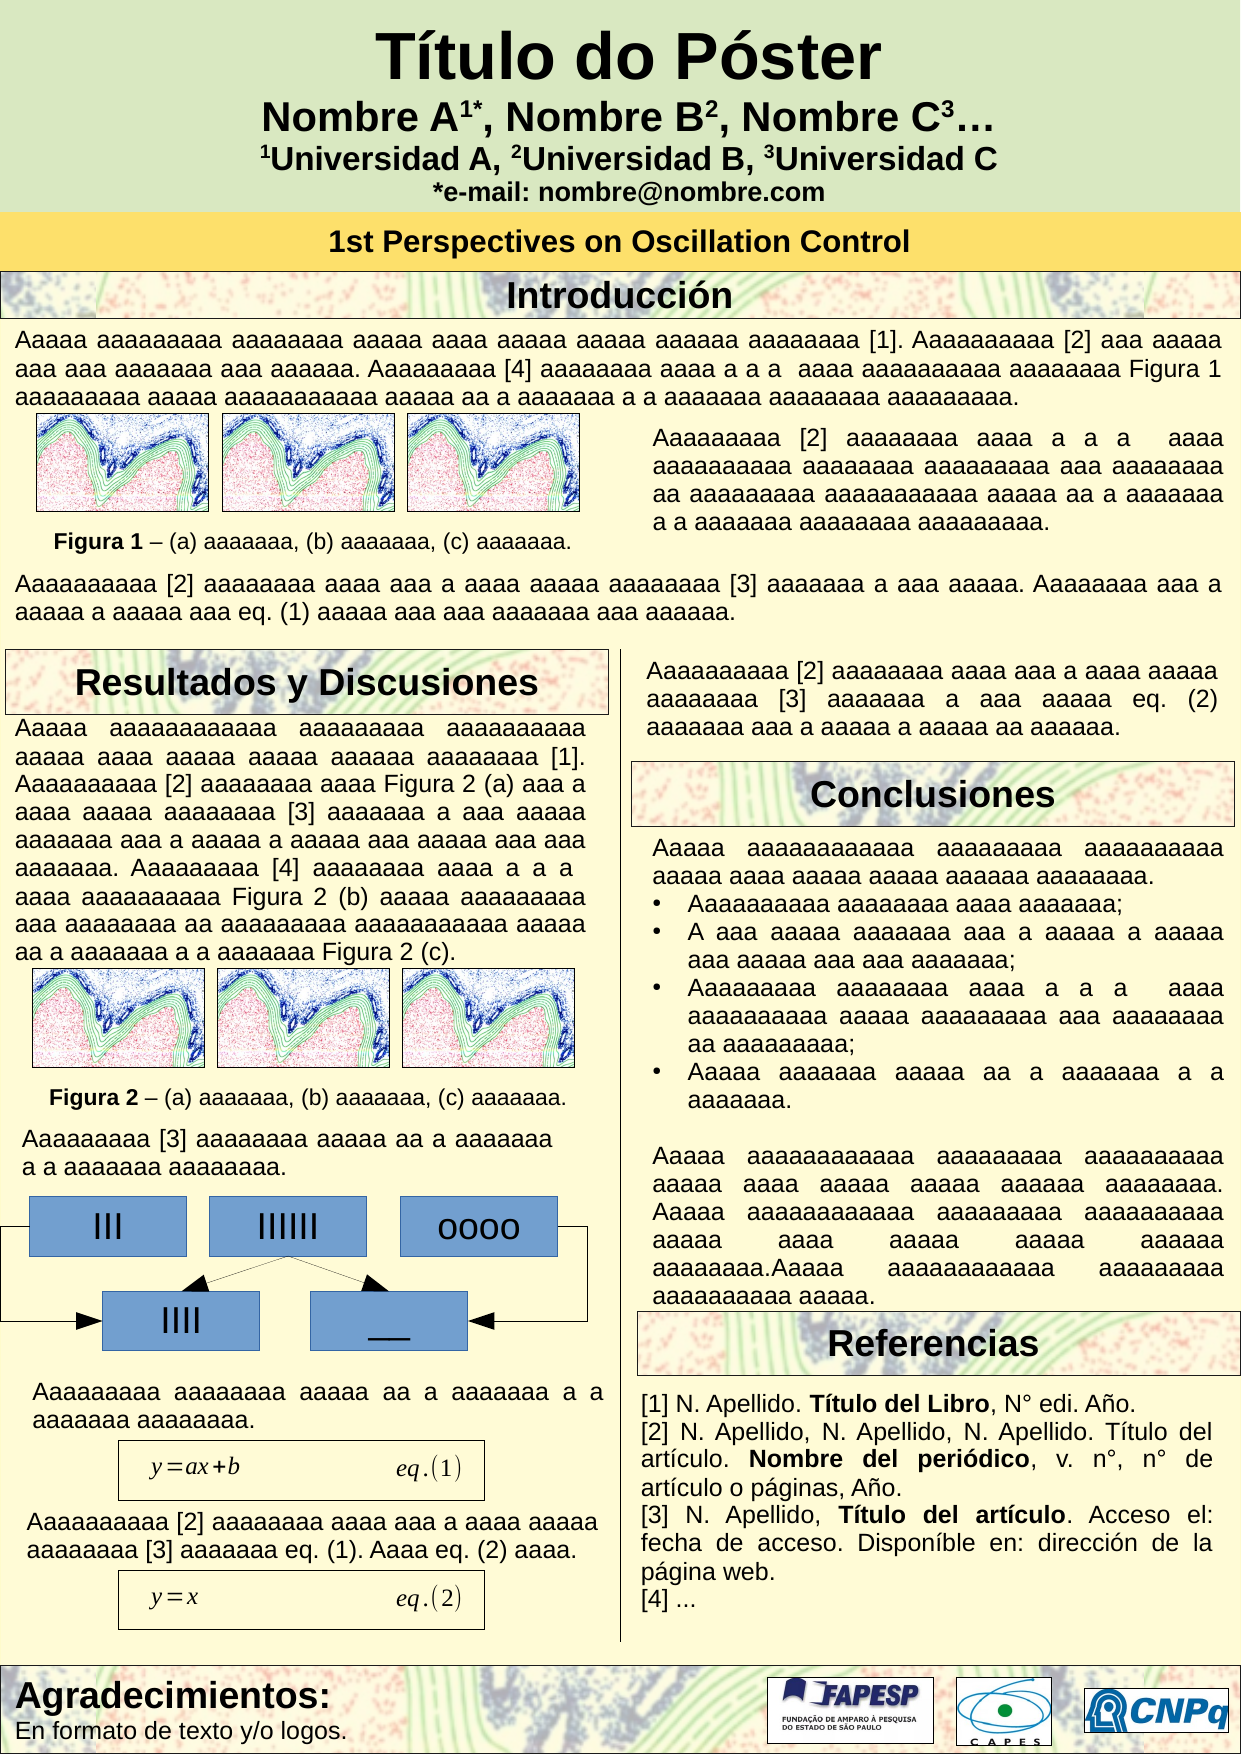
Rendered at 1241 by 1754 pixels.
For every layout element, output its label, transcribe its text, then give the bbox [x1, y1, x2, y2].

text_box [1] N. Apellido. Título del Libro, N° edi. Año. [2] N. Apellido, N. Apellido, N. Apellido. Título del artículo. Nombre del periódico, v. n°, n° de artículo o páginas, Año. [3] N. Apellido, Título del artículo. Acceso el: fecha de acceso. Disponíble en: dirección de la página web. [4] ... [625, 1381, 1229, 1649]
text_box Agradecimientos: En formato de texto y/o logos. [0, 1665, 1241, 1754]
text_box Aaaaaaaaaa [2] aaaaaaaa aaaa aaa a aaaa aaaaa aaaaaaaa [3] aaaaaaa a aaa aaaaa eq. (2) aaaaaaa aaa a aaaaa a aaaaa aa aaaaaa. [631, 649, 1235, 756]
text_box [0, 634, 1241, 1665]
picture [222, 413, 395, 512]
text_box Aaaaa aaaaaaaaaaaa aaaaaaaaa aaaaaaaaaa aaaaa aaaa aaaaa aaaaa aaaaaa aaaaaaaa. Aaaaaaaaaa aaaaaaaa aaaa aaaaaaa; A aaa aaaaa aaaaaaa aaa a aaaaa a aaaaa aaa aaaaa aaa aaa aaaaaaa; Aaaaaaaaa aaaaaaaa aaaa a a a aaaa aaaaaaaaaa aaaaa aaaaaaaaa aaa aaaaaaaa aa aaaaaaaaa; Aaaaa aaaaaaa aaaaa aa a aaaaaaa a a aaaaaaa. Aaaaa aaaaaaaaaaaa aaaaaaaaa aaaaaaaaaa aaaaa aaaa aaaaa aaaaa aaaaaa aaaaaaaa. Aaaaa aaaaaaaaaaaa aaaaaaaaa aaaaaaaaaa aaaaa aaaa aaaaa aaaaa aaaaaa aaaaaaaa.Aaaaa aaaaaaaaaaaa aaaaaaaaa aaaaaaaaaa aaaaa. [637, 826, 1241, 1318]
picture [956, 1677, 1052, 1746]
text_box Figura 1 – (a) aaaaaaa, (b) aaaaaaa, (c) aaaaaaa. [11, 521, 615, 562]
chart [389, 1582, 469, 1613]
text_box Introducción [0, 271, 1241, 318]
title Título do Póster Nombre A1*, Nombre B2, Nombre C3… 1Universidad A, 2Universidad B, 3Universidad C *e-mail: nombre@nombre.com [17, 1, 1241, 212]
text_box Conclusiones [631, 761, 1235, 827]
text_box Aaaaaaaaaa [2] aaaaaaaa aaaa aaa a aaaa aaaaa aaaaaaaa [3] aaaaaaa eq. (1). Aaaa eq. (2) aaaa. [11, 1500, 615, 1627]
text_box IIII [102, 1291, 260, 1351]
text_box 1st Perspectives on Oscillation Control [0, 212, 1241, 271]
text_box Resultados y Discusiones [5, 649, 609, 715]
text_box Aaaaaaaaaa [2] aaaaaaaa aaaa aaa a aaaa aaaaa aaaaaaaa [3] aaaaaaa a aaa aaaaa. Aaaaaaaa aaa a aaaaa a aaaaa aaa eq. (1) aaaaa aaa aaa aaaaaaa aaa aaaaaa. [0, 562, 1241, 634]
text_box [0, 0, 1241, 212]
text_box Figura 2 – (a) aaaaaaa, (b) aaaaaaa, (c) aaaaaaa. [7, 1077, 610, 1118]
text_box Aaaaaaaaa [3] aaaaaaaa aaaaa aa a aaaaaaa a a aaaaaaa aaaaaaaa. [7, 1117, 569, 1189]
picture [217, 968, 390, 1068]
text_box Referencias [637, 1318, 1241, 1376]
text_box oooo [400, 1196, 558, 1257]
text_box III [29, 1196, 187, 1257]
text_box IIIIII [209, 1196, 367, 1257]
picture [767, 1677, 934, 1744]
picture [402, 968, 575, 1068]
text_box Aaaaaaaaaa [2] aaaaaaaa aaaa aaa a aaaa aaaaa aaaaaaaa [3] aaaaaaa eq. (1). Aaaa eq. (2) aaaa. [119, 1571, 484, 1627]
picture [36, 413, 209, 512]
chart [141, 1582, 205, 1611]
picture [407, 413, 580, 512]
text_box Aaaaaaaaa aaaaaaaa aaaaa aa a aaaaaaa a a aaaaaaa aaaaaaaa. [17, 1370, 620, 1441]
picture [32, 968, 205, 1068]
text_box __ [310, 1291, 468, 1351]
text_box Aaaaa aaaaaaaaa aaaaaaaa aaaaa aaaa aaaaa aaaaa aaaaaa aaaaaaaa [1]. Aaaaaaaaaa [2] aaa aaaaa aaa aaa aaaaaaa aaa aaaaaa. Aaaaaaaaa [4] aaaaaaaa aaaa a a a aaaa aaaaaaaaaa aaaaaaaa Figura 1 aaaaaaaaa aaaaa aaaaaaaaaaa aaaaa aa a aaaaaaa a a aaaaaaa aaaaaaaa aaaaaaaaa. [0, 318, 1241, 562]
text_box Aaaaa aaaaaaaaaaaa aaaaaaaaa aaaaaaaaaa aaaaa aaaa aaaaa aaaaa aaaaaa aaaaaaaa [1]. Aaaaaaaaaa [2] aaaaaaaa aaaa Figura 2 (a) aaa a aaaa aaaaa aaaaaaaa [3] aaaaaaa a aaa aaaaa aaaaaaa aaa a aaaaa a aaaaa aaa aaaaa aaa aaa aaaaaaa. Aaaaaaaaa [4] aaaaaaaa aaaa a a a aaaa aaaaaaaaaa Figura 2 (b) aaaaa aaaaaaaaa aaa aaaaaaaa aa aaaaaaaaa aaaaaaaaaaa aaaaa aa a aaaaaaa a a aaaaaaa Figura 2 (c). [0, 706, 603, 981]
chart [389, 1452, 469, 1484]
chart [141, 1501, 260, 1512]
text_box Aaaaaaaaa [2] aaaaaaaa aaaa a a a aaaa aaaaaaaaaa aaaaaaaa aaaaaaaaa aaa aaaaaaaa aa aaaaaaaaa aaaaaaaaaaa aaaaa aa a aaaaaaa a a aaaaaaa aaaaaaaa aaaaaaaaa. [637, 416, 1241, 544]
chart [141, 1452, 260, 1500]
picture [1084, 1688, 1229, 1733]
